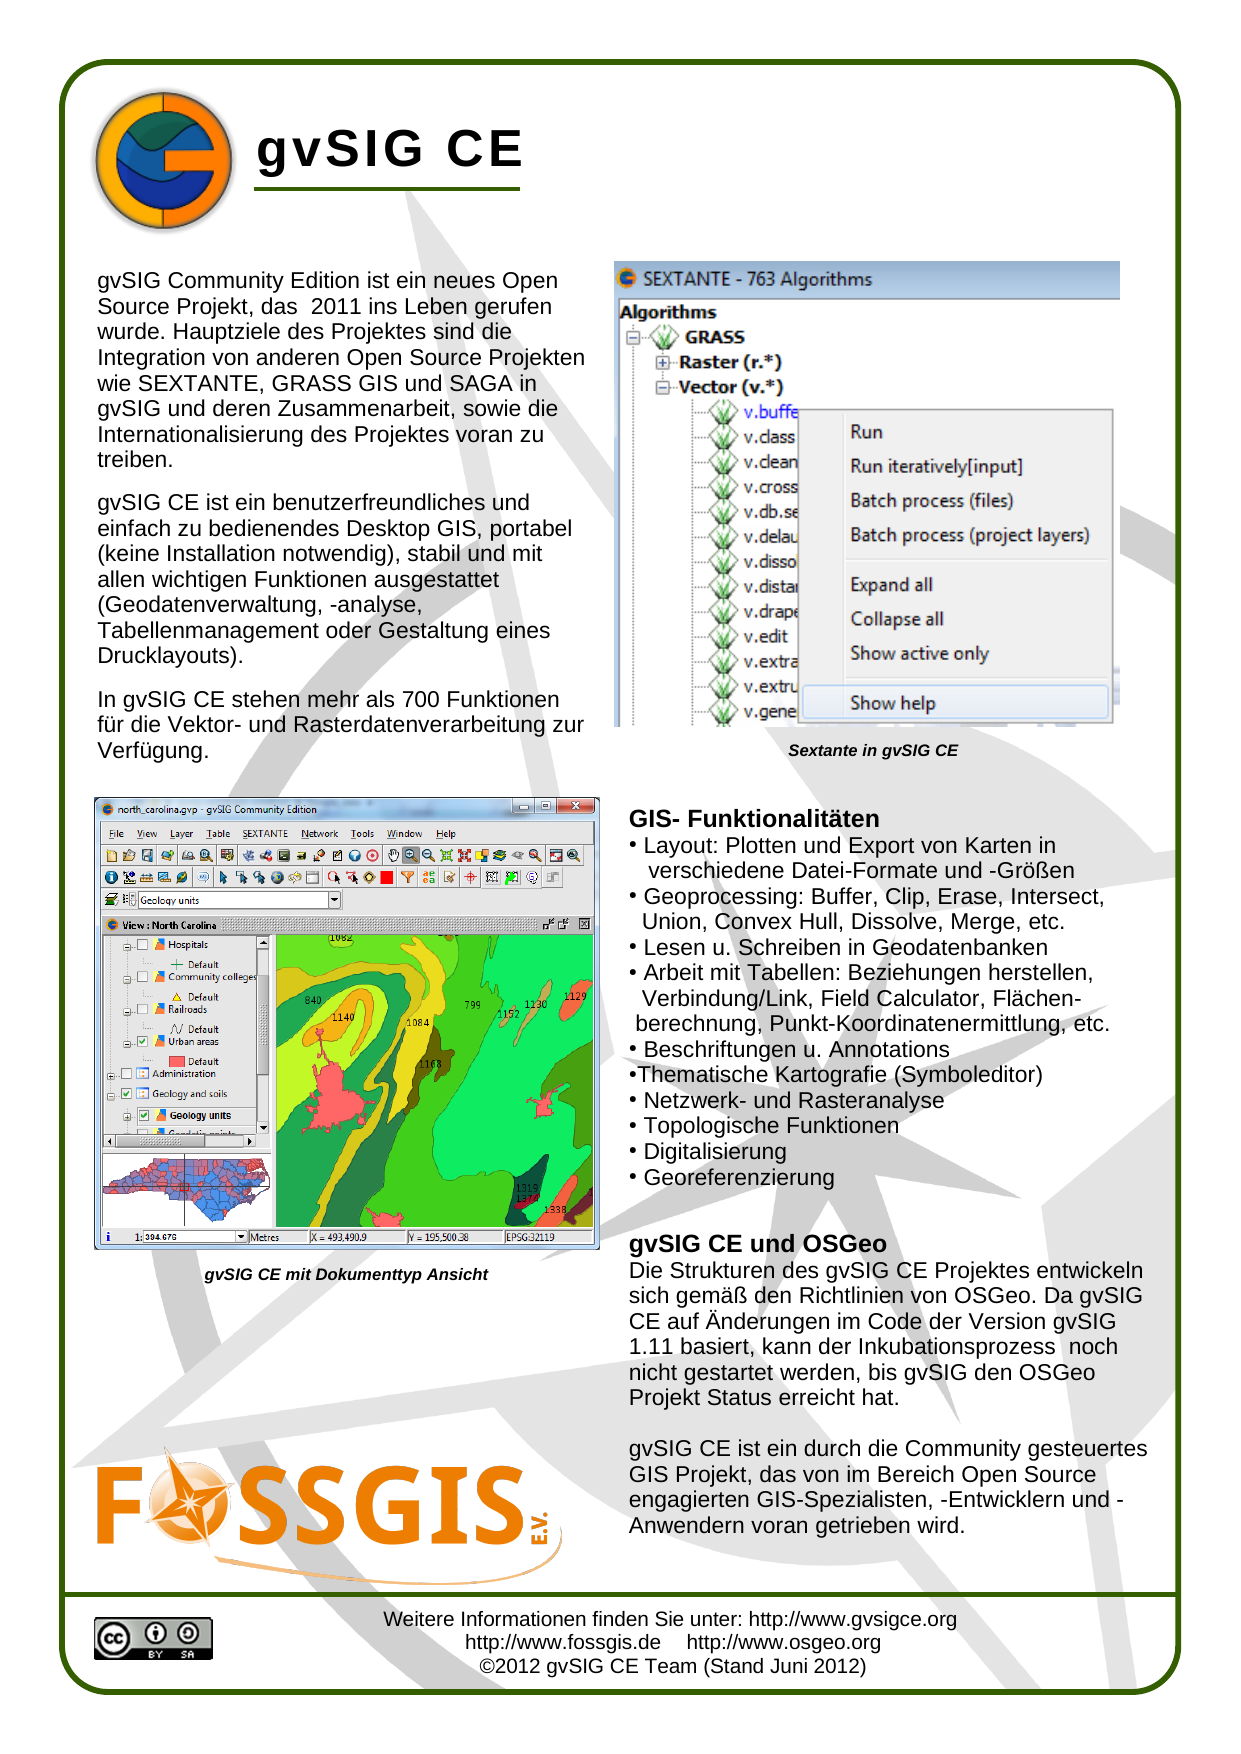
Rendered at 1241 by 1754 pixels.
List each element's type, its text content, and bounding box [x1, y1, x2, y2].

text_box gvSIG CE [242, 112, 562, 187]
text_box GIS- Funktionalitäten Layout: Plotten und Export von Karten in verschiedene Datei-Formate und -Größen Geoprocessing: Buffer, Clip, Erase, Intersect, Union, Convex Hull, Dissolve, Merge, etc. Lesen u. Schreiben in Geodatenbanken Arbeit mit Tabellen: Beziehungen herstellen, Verbindung/Link, Field Calculator, Flächen- berechnung, Punkt-Koordinatenermittlung, etc. Beschriftungen u. Annotations Thematische Kartografie (Symboleditor) Netzwerk- und Rasteranalyse Topologische Funktionen Digitalisierung Georeferenzierung gvSIG CE und OSGeo Die Strukturen des gvSIG CE Projektes entwickeln sich gemäß den Richtlinien von OSGeo. Da gvSIG CE auf Änderungen im Code der Version gvSIG 1.11 basiert, kann der Inkubationsprozess noch nicht gestartet werden, bis gvSIG den OSGeo Projekt Status erreicht hat. gvSIG CE ist ein durch die Community gesteuertes GIS Projekt, das von im Bereich Open Source engagierten GIS-Spezialisten, -Entwicklern und -Anwendern voran getrieben wird. [614, 797, 1176, 1569]
text_box gvSIG CE mit Dokumenttyp Ansicht [189, 1257, 504, 1292]
text_box gvSIG Community Edition ist ein neues Open Source Projekt, das 2011 ins Leben gerufen wurde. Hauptziele des Projektes sind die Integration von anderen Open Source Projekten wie SEXTANTE, GRASS GIS und SAGA in gvSIG und deren Zusammenarbeit, sowie die Internationalisierung des Projektes voran zu treiben. gvSIG CE ist ein benutzerfreundliches und einfach zu bedienendes Desktop GIS, portabel (keine Installation notwendig), stabil und mit allen wichtigen Funktionen ausgestattet (Geodatenverwaltung, -analyse, Tabellenmanagement oder Gestaltung eines Drucklayouts). In gvSIG CE stehen mehr als 700 Funktionen für die Vektor- und Rasterdatenverarbeitung zur Verfügung. [82, 260, 609, 724]
picture [65, 1597, 1175, 1689]
picture [1156, 1664, 1179, 1690]
picture [65, 85, 1175, 1592]
text_box Sextante in gvSIG CE [773, 733, 974, 768]
picture [62, 1666, 84, 1690]
